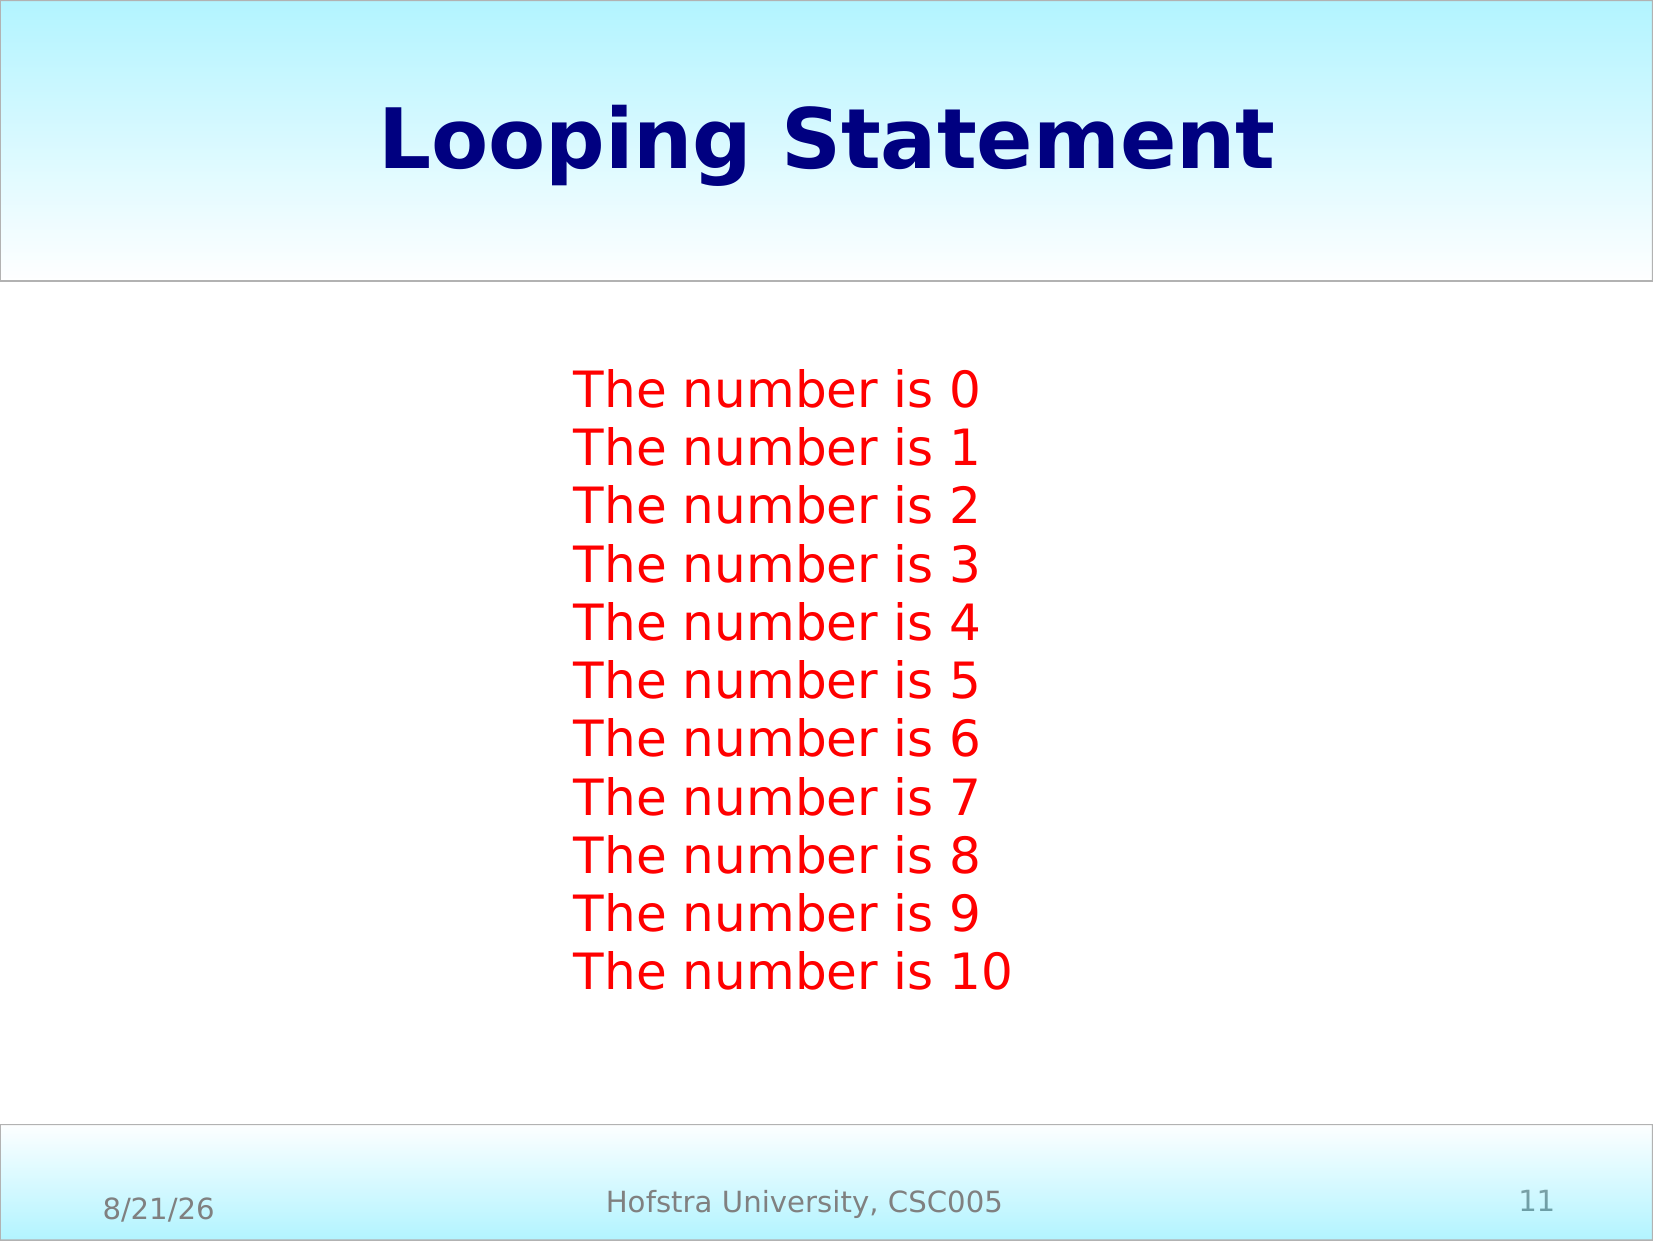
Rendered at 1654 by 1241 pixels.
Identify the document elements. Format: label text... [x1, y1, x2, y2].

text_box The number is 0 The number is 1 The number is 2 The number is 3 The number is 4 The number is 5 The number is 6 The number is 7 The number is 8 The number is 9 The number is 10 [559, 353, 1029, 1009]
title Looping Statement [78, 10, 1576, 270]
